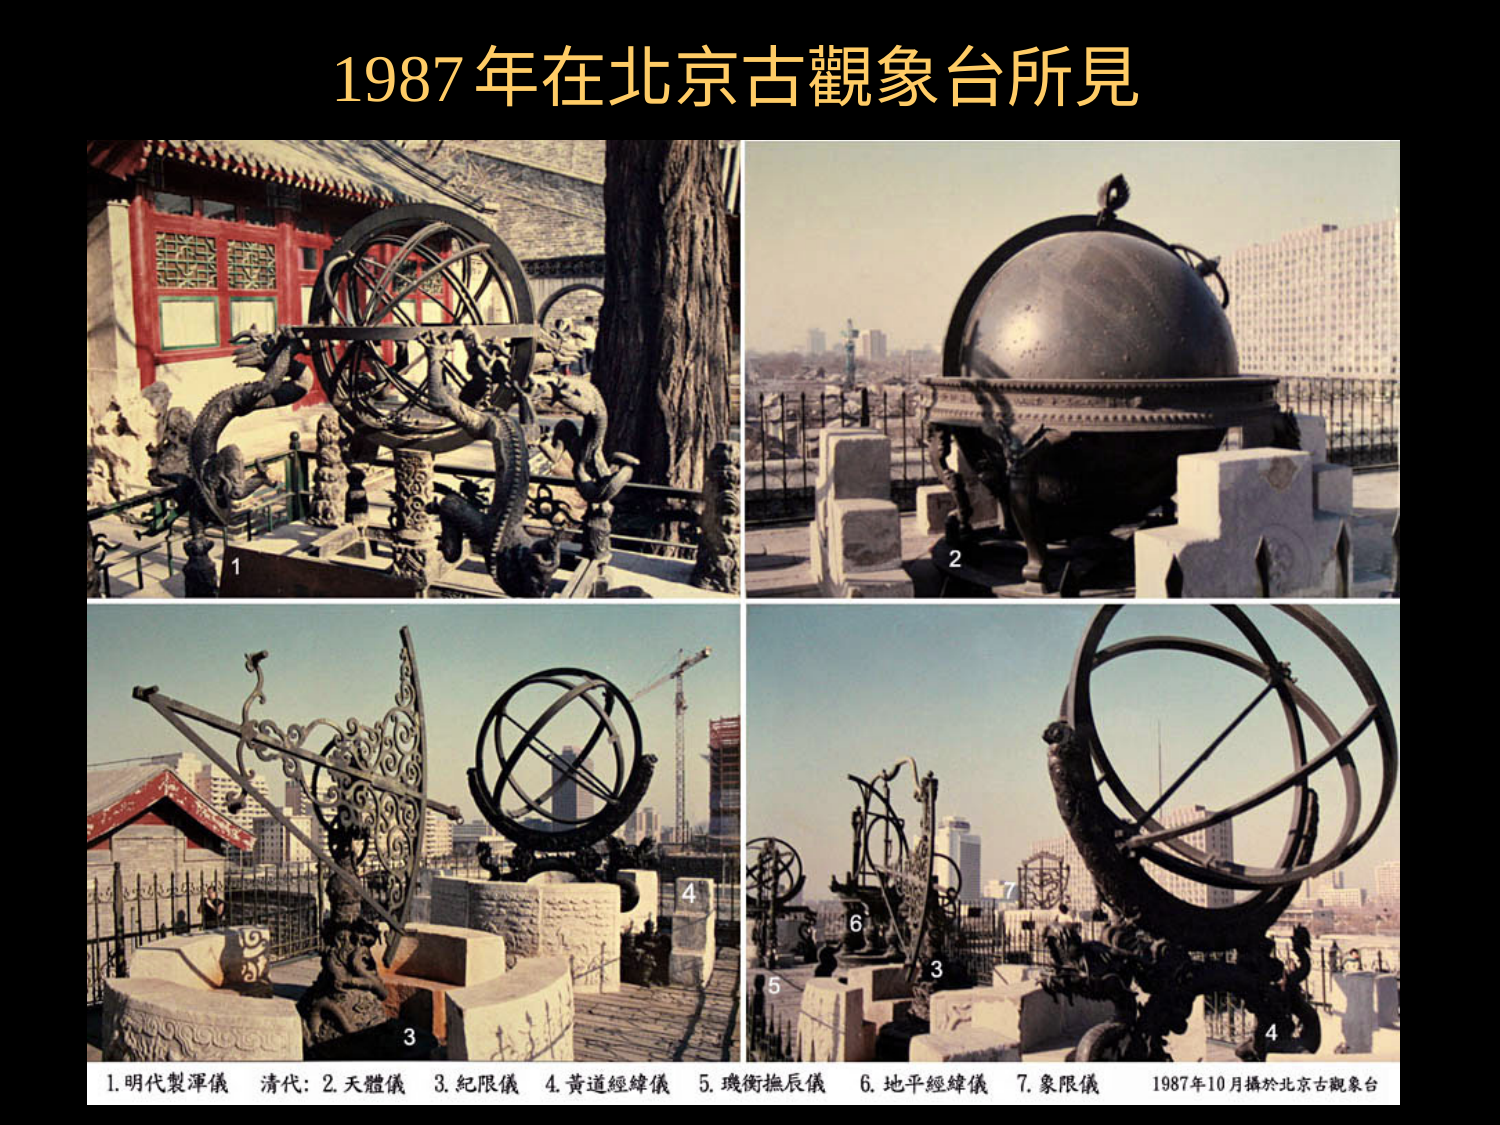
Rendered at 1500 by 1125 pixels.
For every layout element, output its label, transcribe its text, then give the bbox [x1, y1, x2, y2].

text_box 1987 年在北京古觀象台所見 [316, 27, 1202, 123]
picture [87, 140, 1400, 1105]
